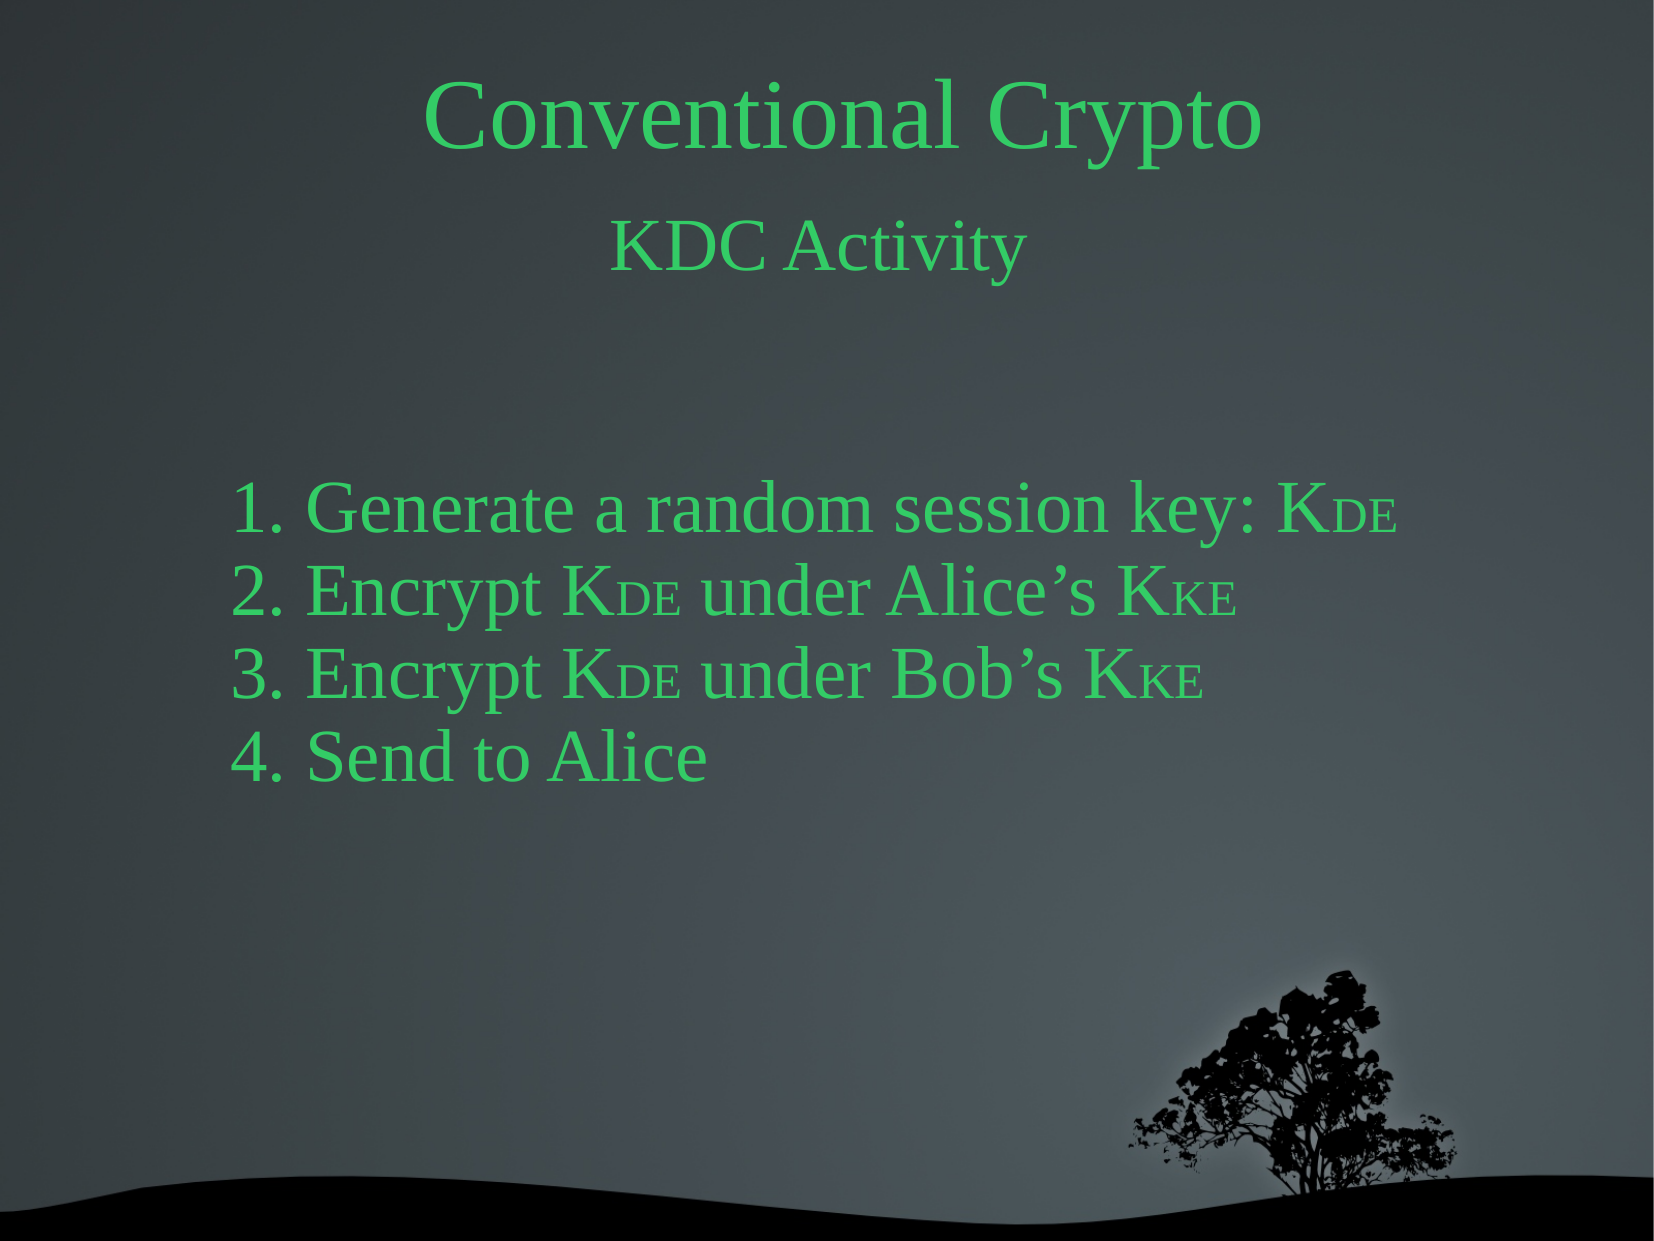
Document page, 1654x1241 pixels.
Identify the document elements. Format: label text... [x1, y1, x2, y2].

text_box KDC Activity [595, 196, 1046, 303]
text_box 1. Generate a random session key: KDE 2. Encrypt KDE under Alice’s KKE 3. Encrypt KDE under Bob’s KKE 4. Send to Alice [215, 457, 1405, 836]
picture [0, 0, 1654, 1241]
text_box Conventional Crypto [408, 51, 1276, 188]
